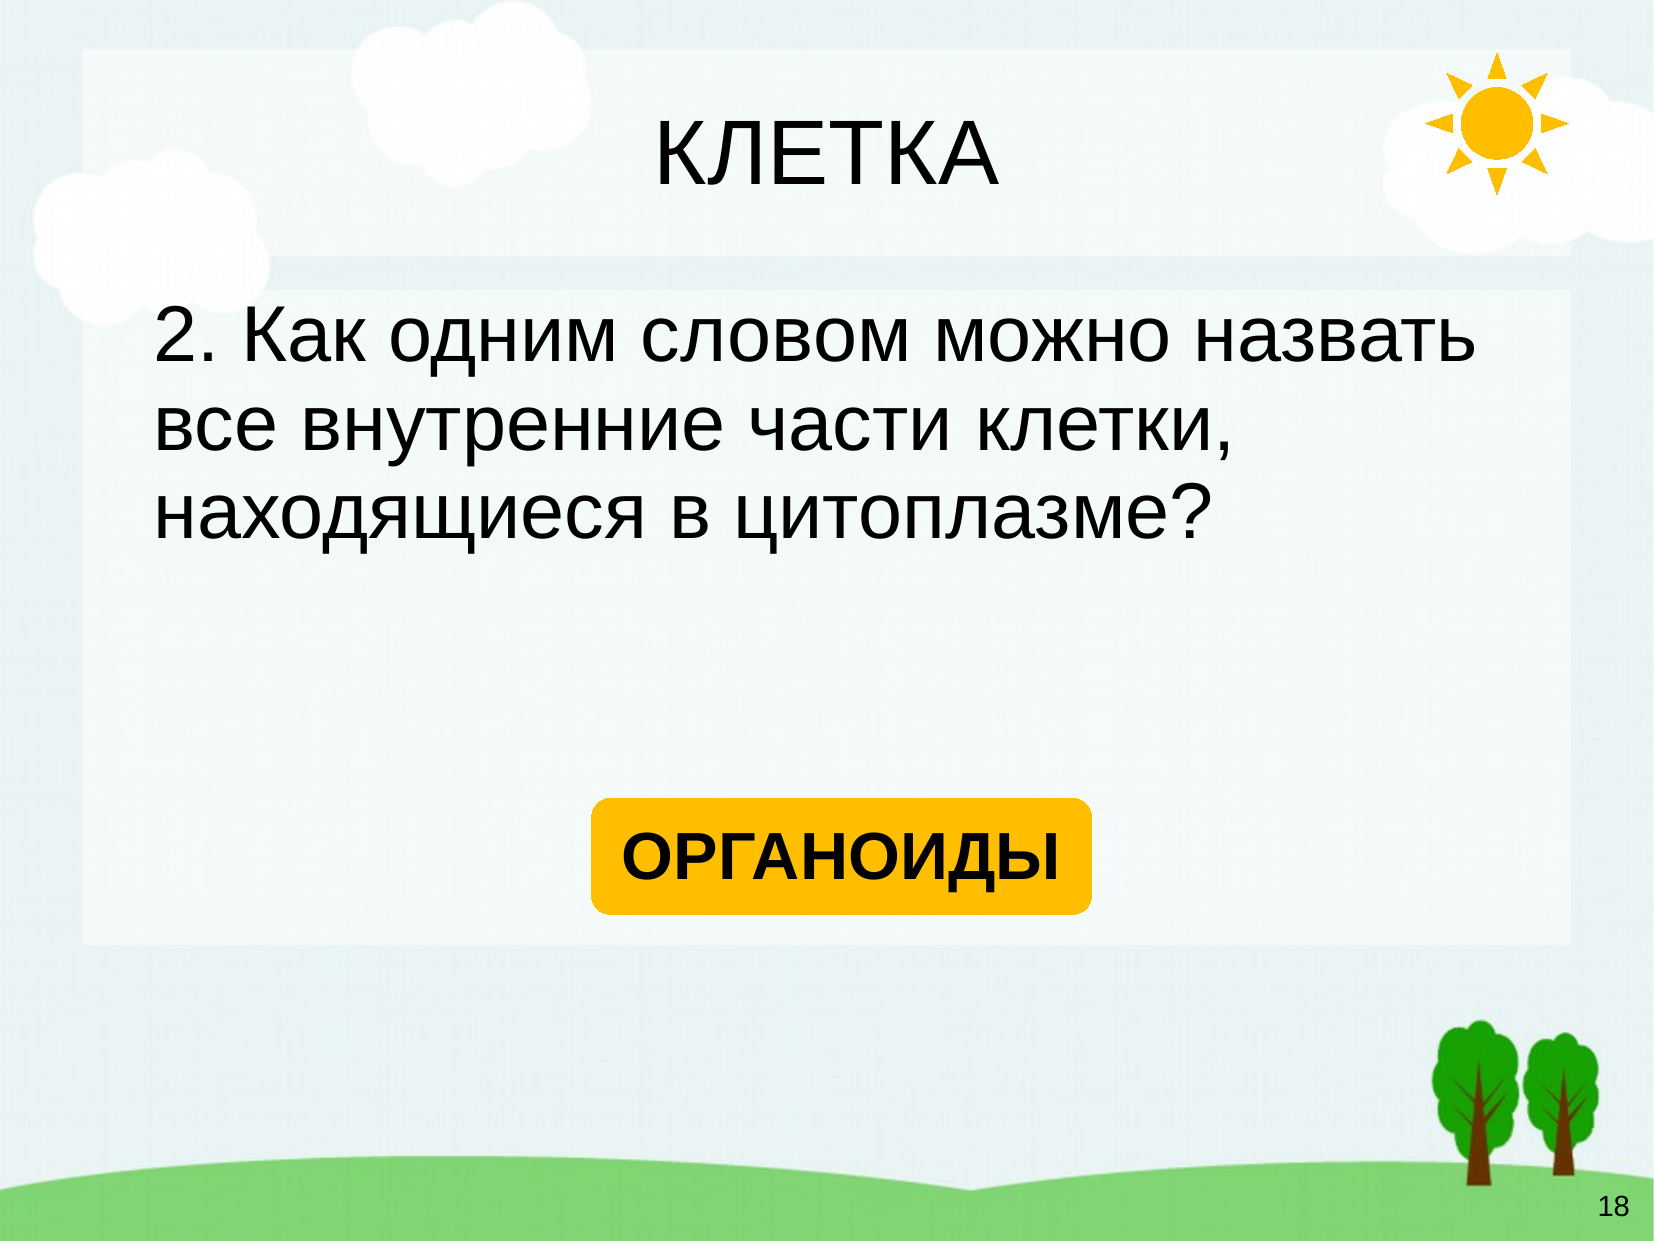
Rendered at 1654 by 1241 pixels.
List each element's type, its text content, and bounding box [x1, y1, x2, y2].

text_box [1444, 146, 1474, 176]
text_box [1520, 71, 1550, 100]
text_box [1520, 146, 1550, 176]
list 2. Как одним словом можно назвать все внутренние части клетки, находящиеся в цитоплазме? [82, 290, 1571, 945]
text_box [1460, 86, 1535, 161]
text_box [1540, 112, 1571, 134]
title КЛЕТКА [82, 49, 1571, 257]
text_box ОРГАНОИДЫ [590, 797, 1093, 916]
text_box [1444, 71, 1474, 100]
picture [0, 0, 1654, 1241]
text_box [1486, 49, 1508, 80]
text_box [1423, 112, 1454, 134]
text_box [1486, 167, 1508, 198]
